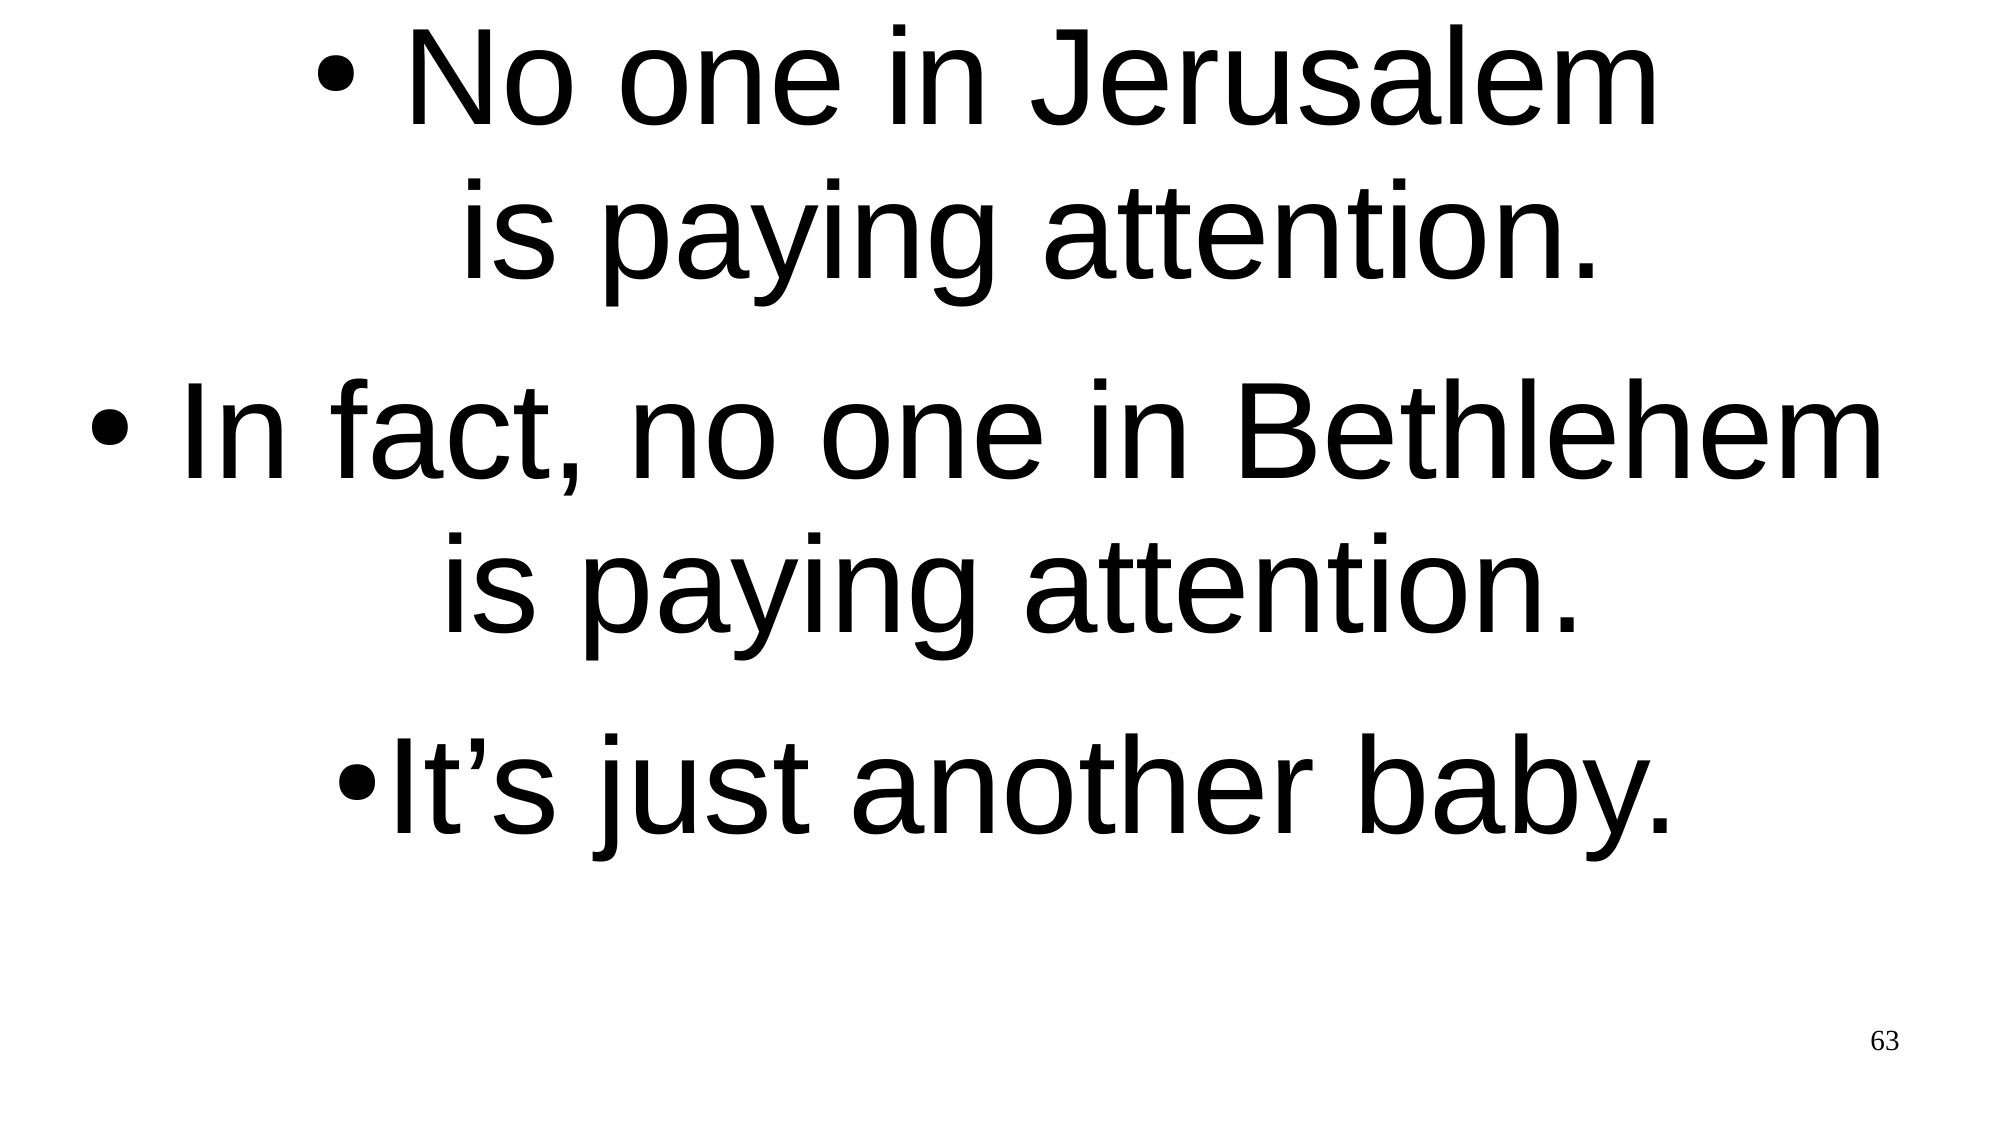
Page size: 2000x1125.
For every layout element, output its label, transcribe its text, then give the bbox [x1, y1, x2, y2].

list No one in Jerusalem is paying attention. In fact, no one in Bethlehem is paying attention. It’s just another baby. [0, 0, 1996, 1123]
